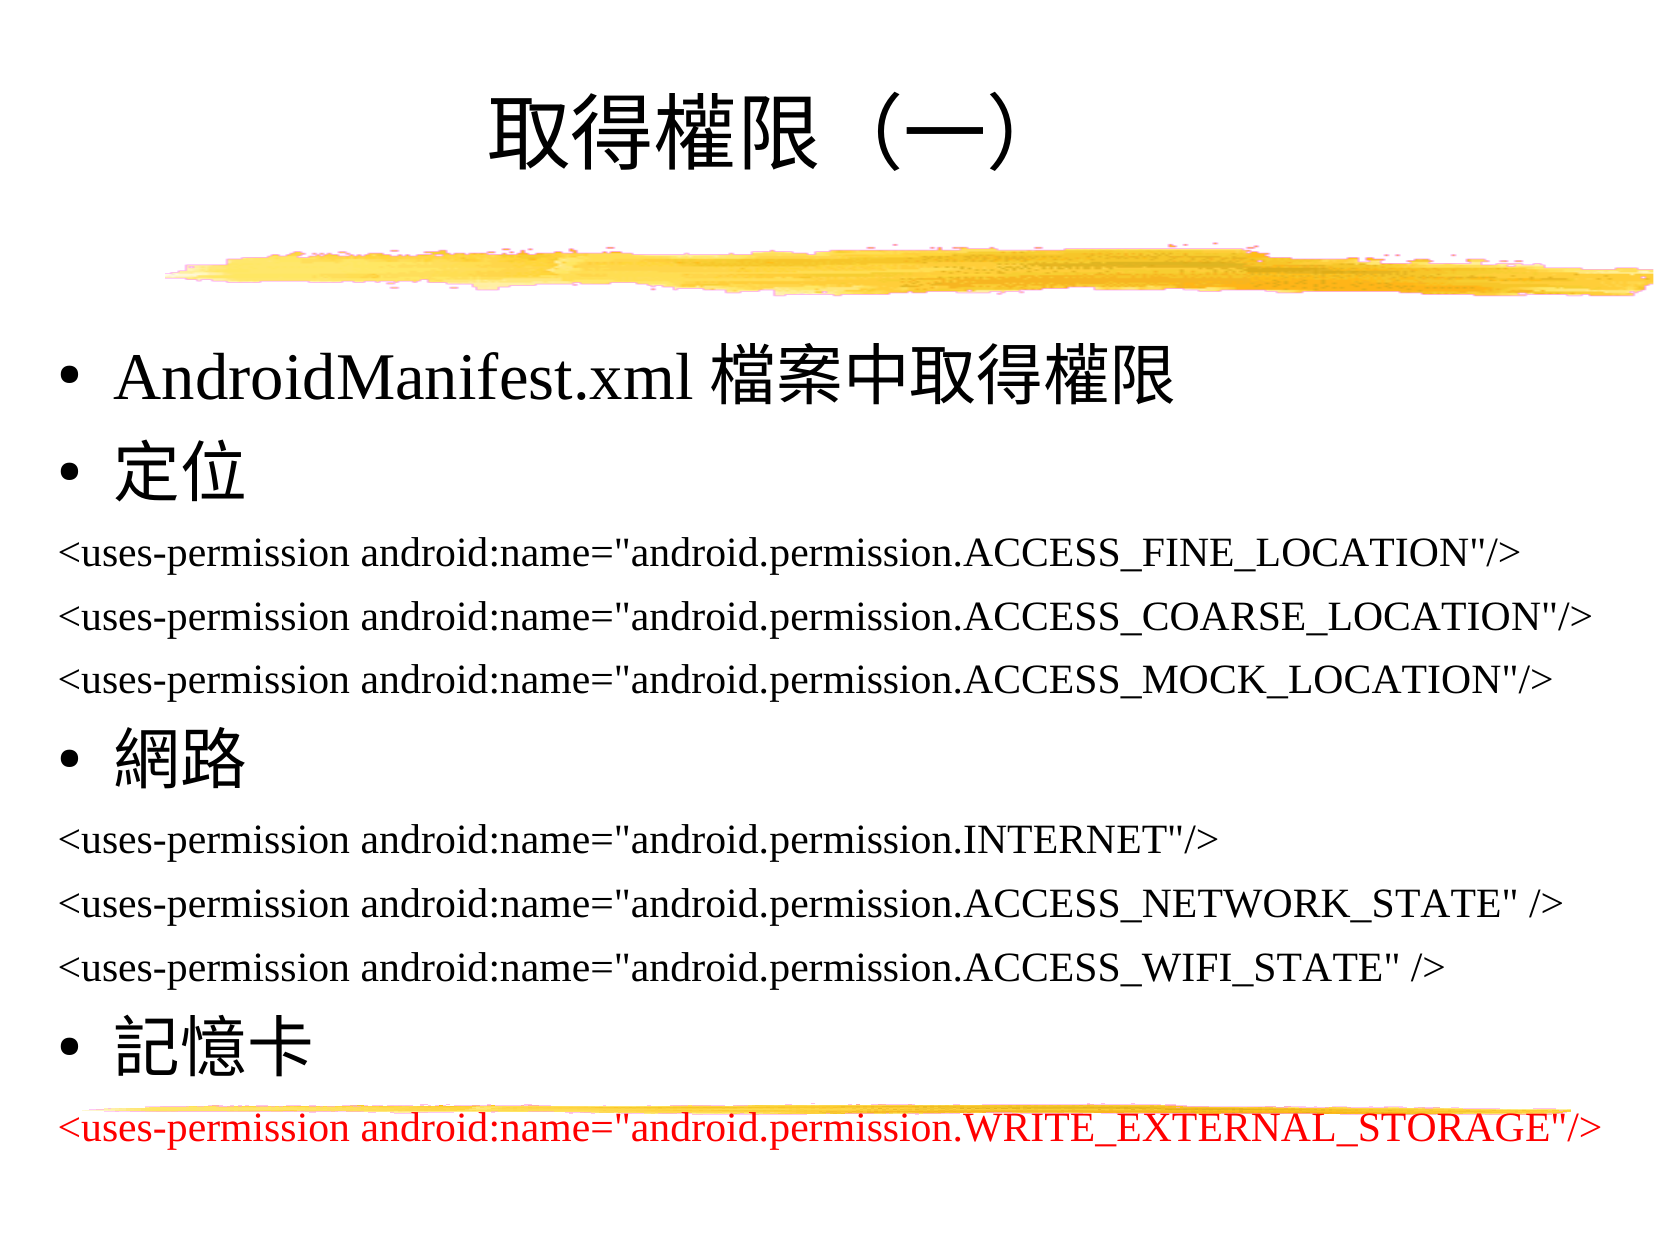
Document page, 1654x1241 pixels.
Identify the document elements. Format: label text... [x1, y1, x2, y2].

picture [82, 1102, 1571, 1117]
list AndroidManifest.xml檔案中取得權限 定位 <uses-permission android:name="android.permission.ACCESS_FINE_LOCATION"/> <uses-permission android:name="android.permission.ACCESS_COARSE_LOCATION"/> <uses-permission android:name="android.permission.ACCESS_MOCK_LOCATION"/> 網路 <uses-permission android:name="android.permission.INTERNET"/> <uses-permission android:name="android.permission.ACCESS_NETWORK_STATE" /> <uses-permission android:name="android.permission.ACCESS_WIFI_STATE" /> 記憶卡 <uses-permission android:name="android.permission.WRITE_EXTERNAL_STORAGE"/> [57, 332, 1630, 1094]
title 取得權限（一） [76, 28, 1482, 235]
picture [165, 237, 1654, 308]
